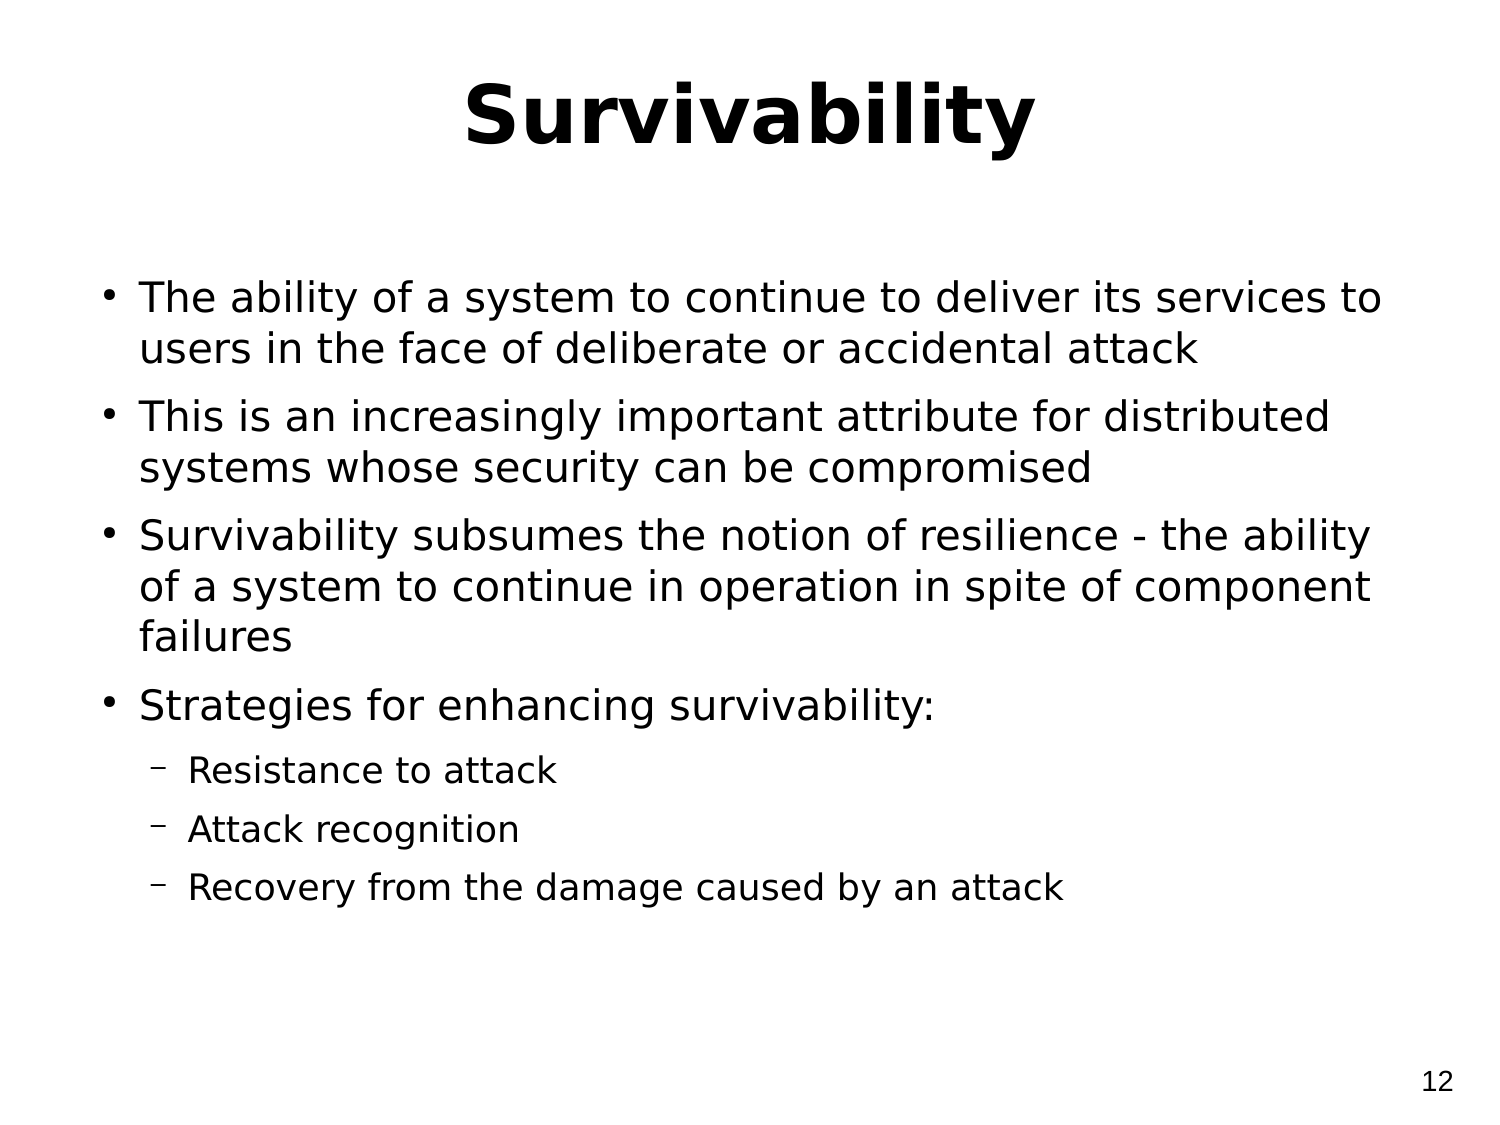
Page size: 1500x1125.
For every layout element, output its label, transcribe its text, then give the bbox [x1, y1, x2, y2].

list The ability of a system to continue to deliver its services to users in the face of deliberate or accidental attack This is an increasingly important attribute for distributed systems whose security can be compromised Survivability subsumes the notion of resilience - the ability of a system to continue in operation in spite of component failures Strategies for enhancing survivability: Resistance to attack Attack recognition Recovery from the damage caused by an attack [75, 263, 1425, 916]
title Survivability [75, 44, 1425, 177]
